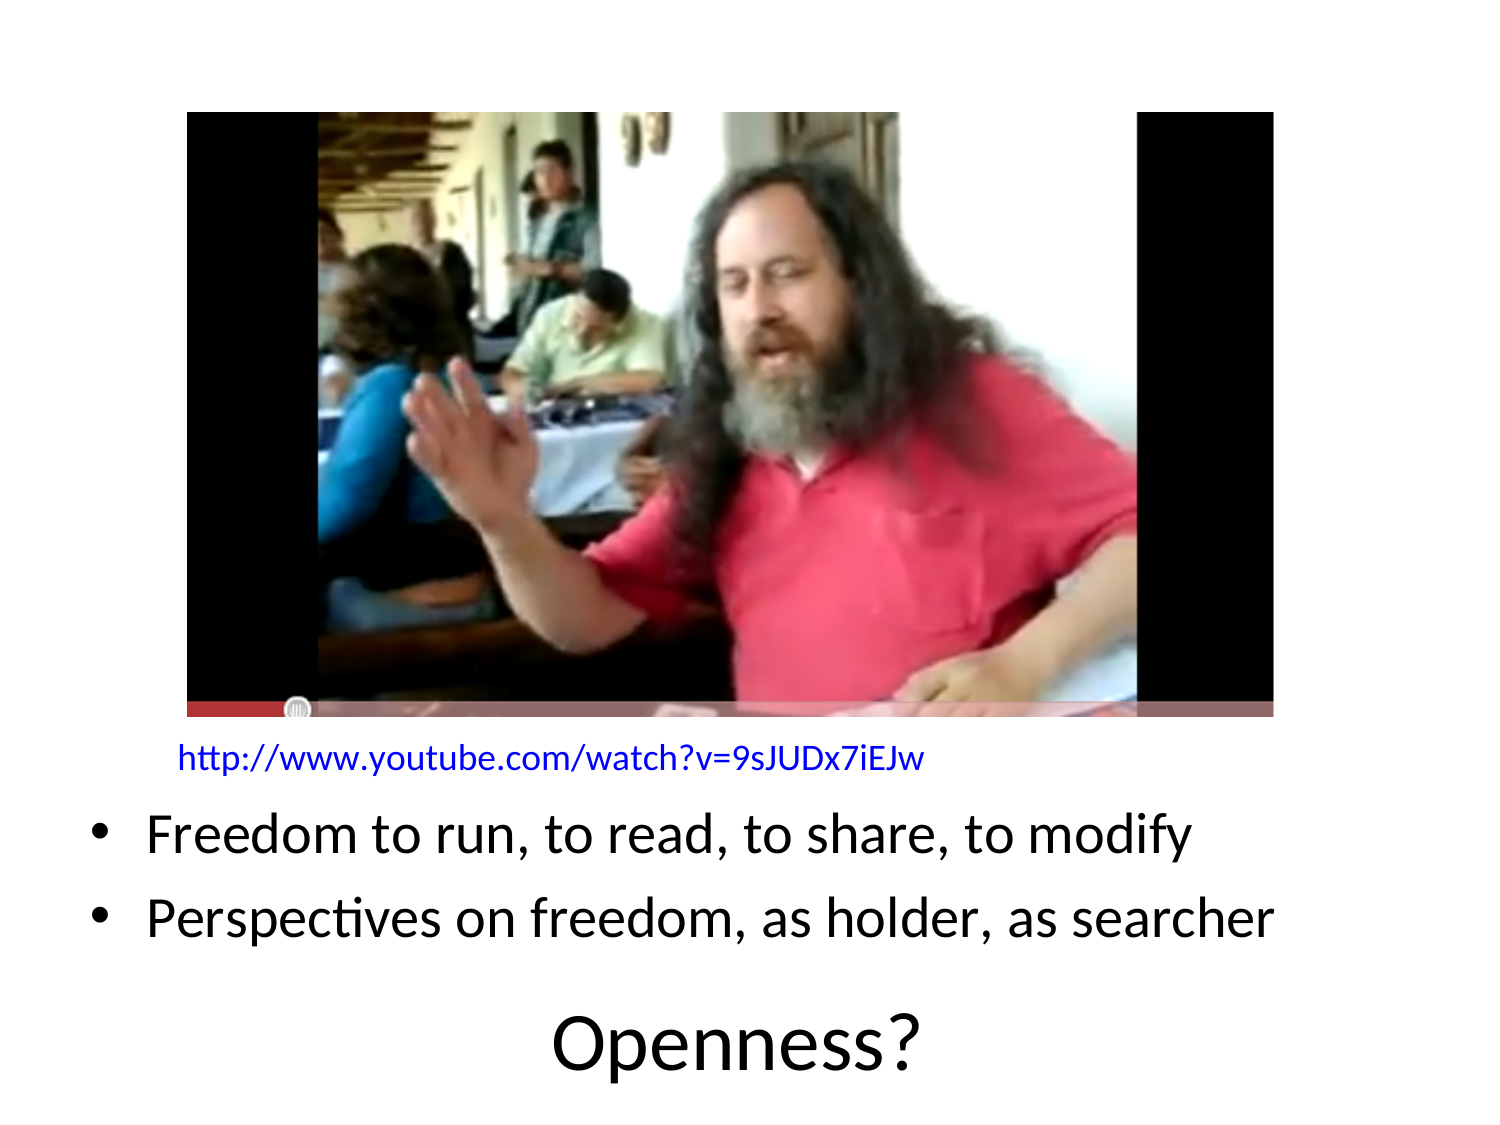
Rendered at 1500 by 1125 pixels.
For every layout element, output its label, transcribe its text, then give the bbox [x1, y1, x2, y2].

picture [187, 112, 1279, 717]
text_box Freedom to run, to read, to share, to modify Perspectives on freedom, as holder, as searcher [75, 787, 1426, 976]
title Openness? [62, 979, 1413, 1096]
text_box http://www.youtube.com/watch?v=9sJUDx7iEJw [162, 724, 1000, 786]
